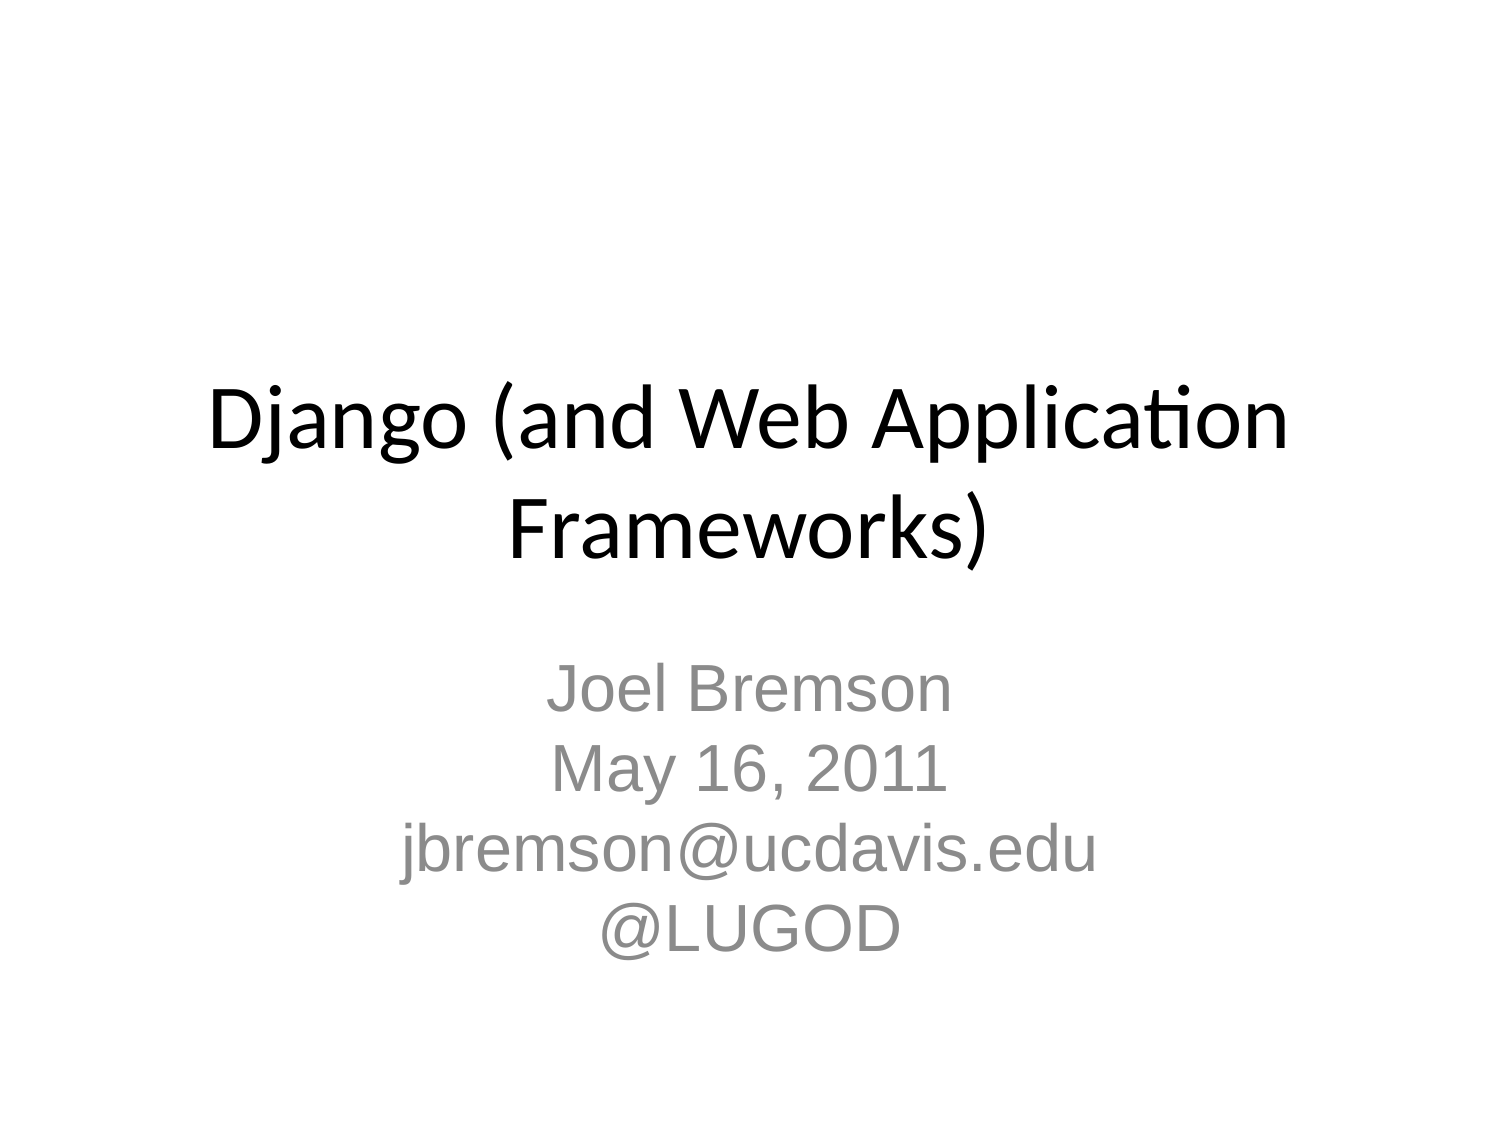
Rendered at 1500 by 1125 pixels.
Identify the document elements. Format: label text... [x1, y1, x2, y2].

subtitle Joel Bremson May 16, 2011 jbremson@ucdavis.edu @LUGOD [225, 637, 1275, 925]
title Django (and Web Application Frameworks) [112, 349, 1388, 591]
